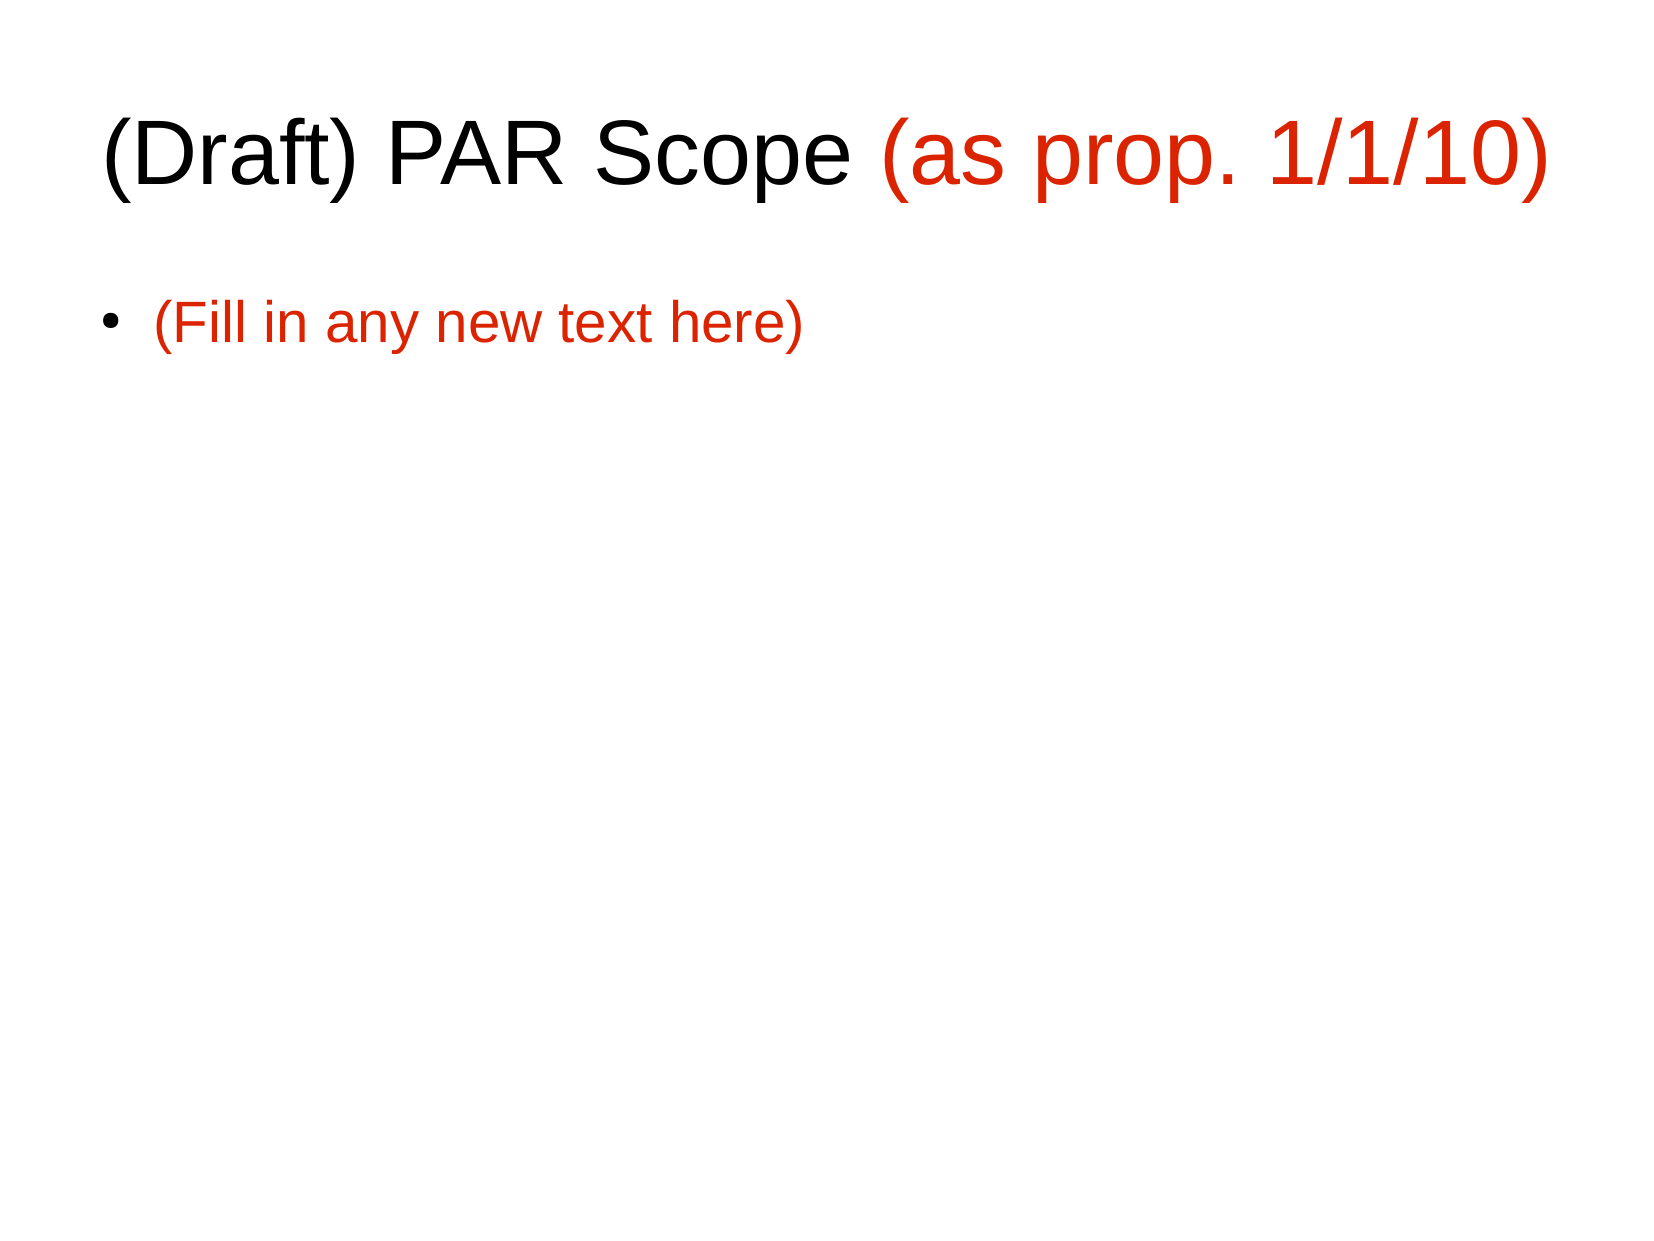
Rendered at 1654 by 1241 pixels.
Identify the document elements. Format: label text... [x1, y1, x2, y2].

title (Draft) PAR Scope (as prop. 1/1/10) [82, 56, 1571, 250]
list (Fill in any new text here) [82, 290, 1571, 1094]
